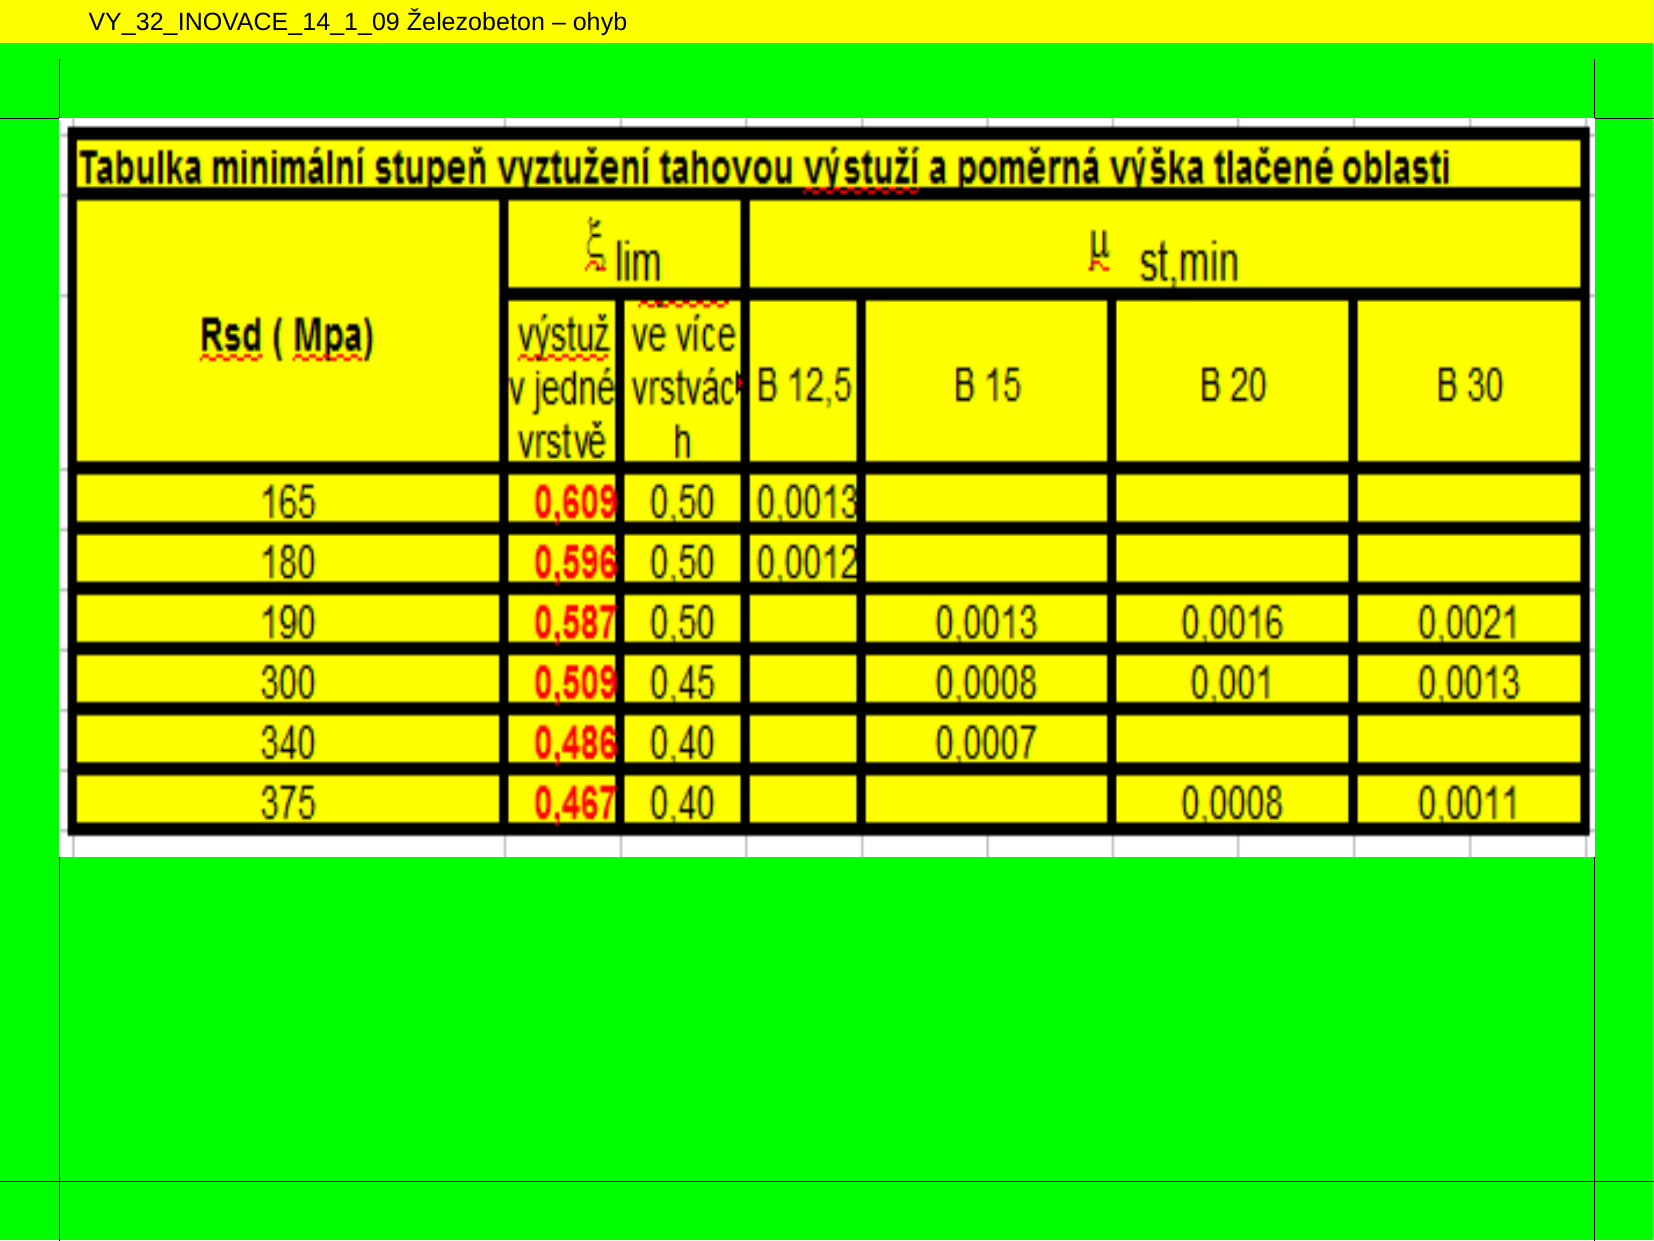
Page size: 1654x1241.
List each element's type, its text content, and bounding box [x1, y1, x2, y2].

text_box VY_32_INOVACE_14_1_09 Železobeton – ohyb [0, 0, 1654, 43]
picture [59, 118, 1595, 857]
